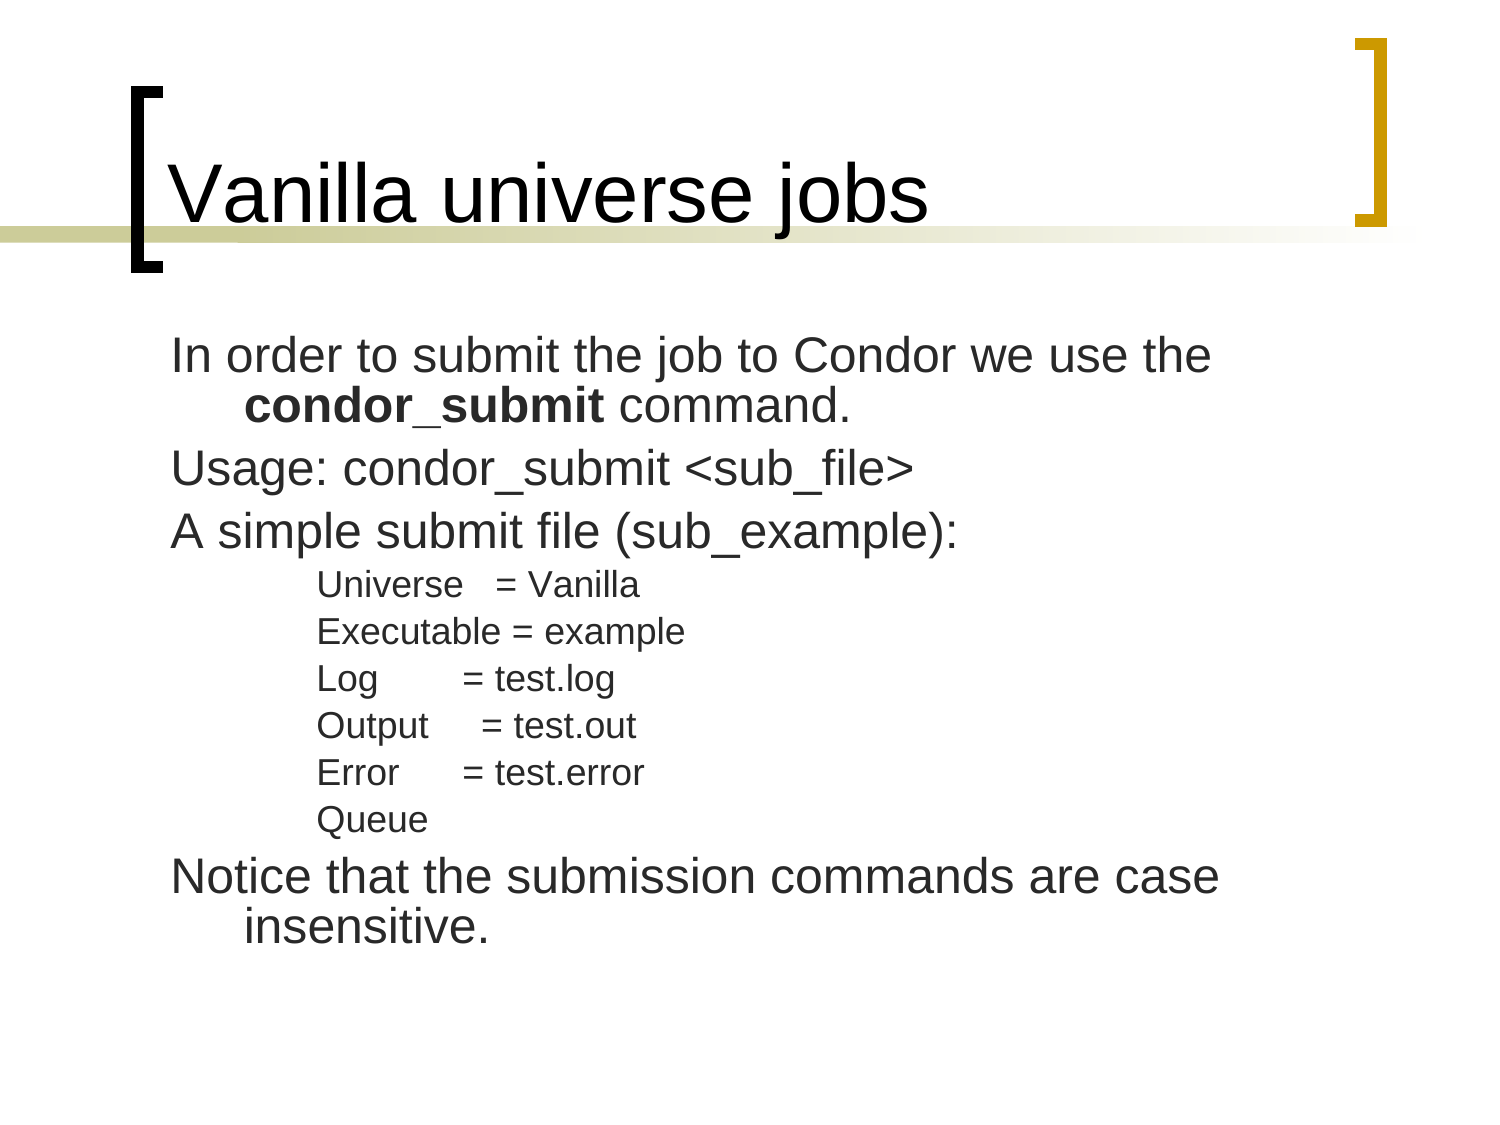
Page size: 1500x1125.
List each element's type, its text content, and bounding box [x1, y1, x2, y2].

list In order to submit the job to Condor we use the condor_submit command. Usage: condor_submit <sub_file> A simple submit file (sub_example): Universe = Vanilla Executable = example Log = test.log Output = test.out Error = test.error Queue Notice that the submission commands are case insensitive. [155, 324, 1413, 1067]
title Vanilla universe jobs [152, 15, 1328, 248]
